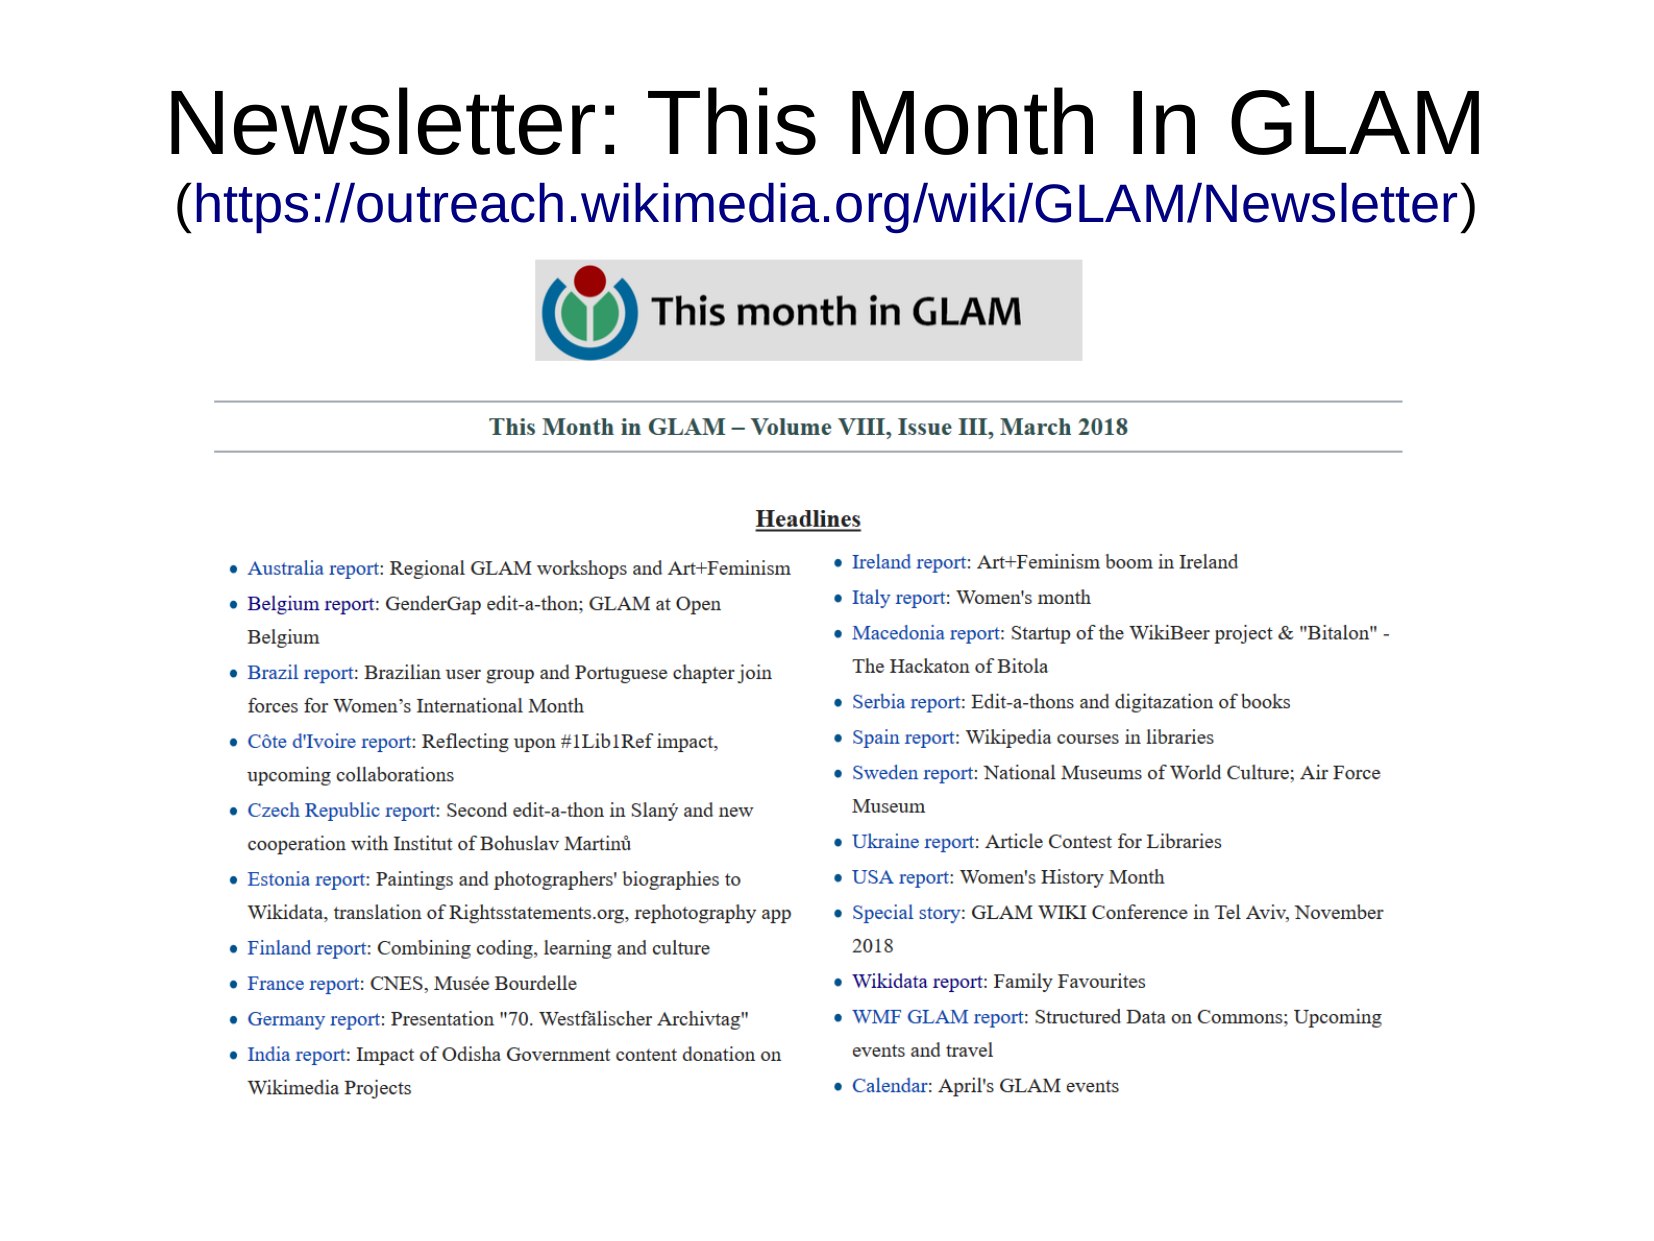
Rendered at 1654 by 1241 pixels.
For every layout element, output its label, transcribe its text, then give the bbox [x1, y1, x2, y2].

picture [185, 243, 1464, 1110]
title Newsletter: This Month In GLAM (https://outreach.wikimedia.org/wiki/GLAM/Newsletter) [82, 49, 1571, 257]
